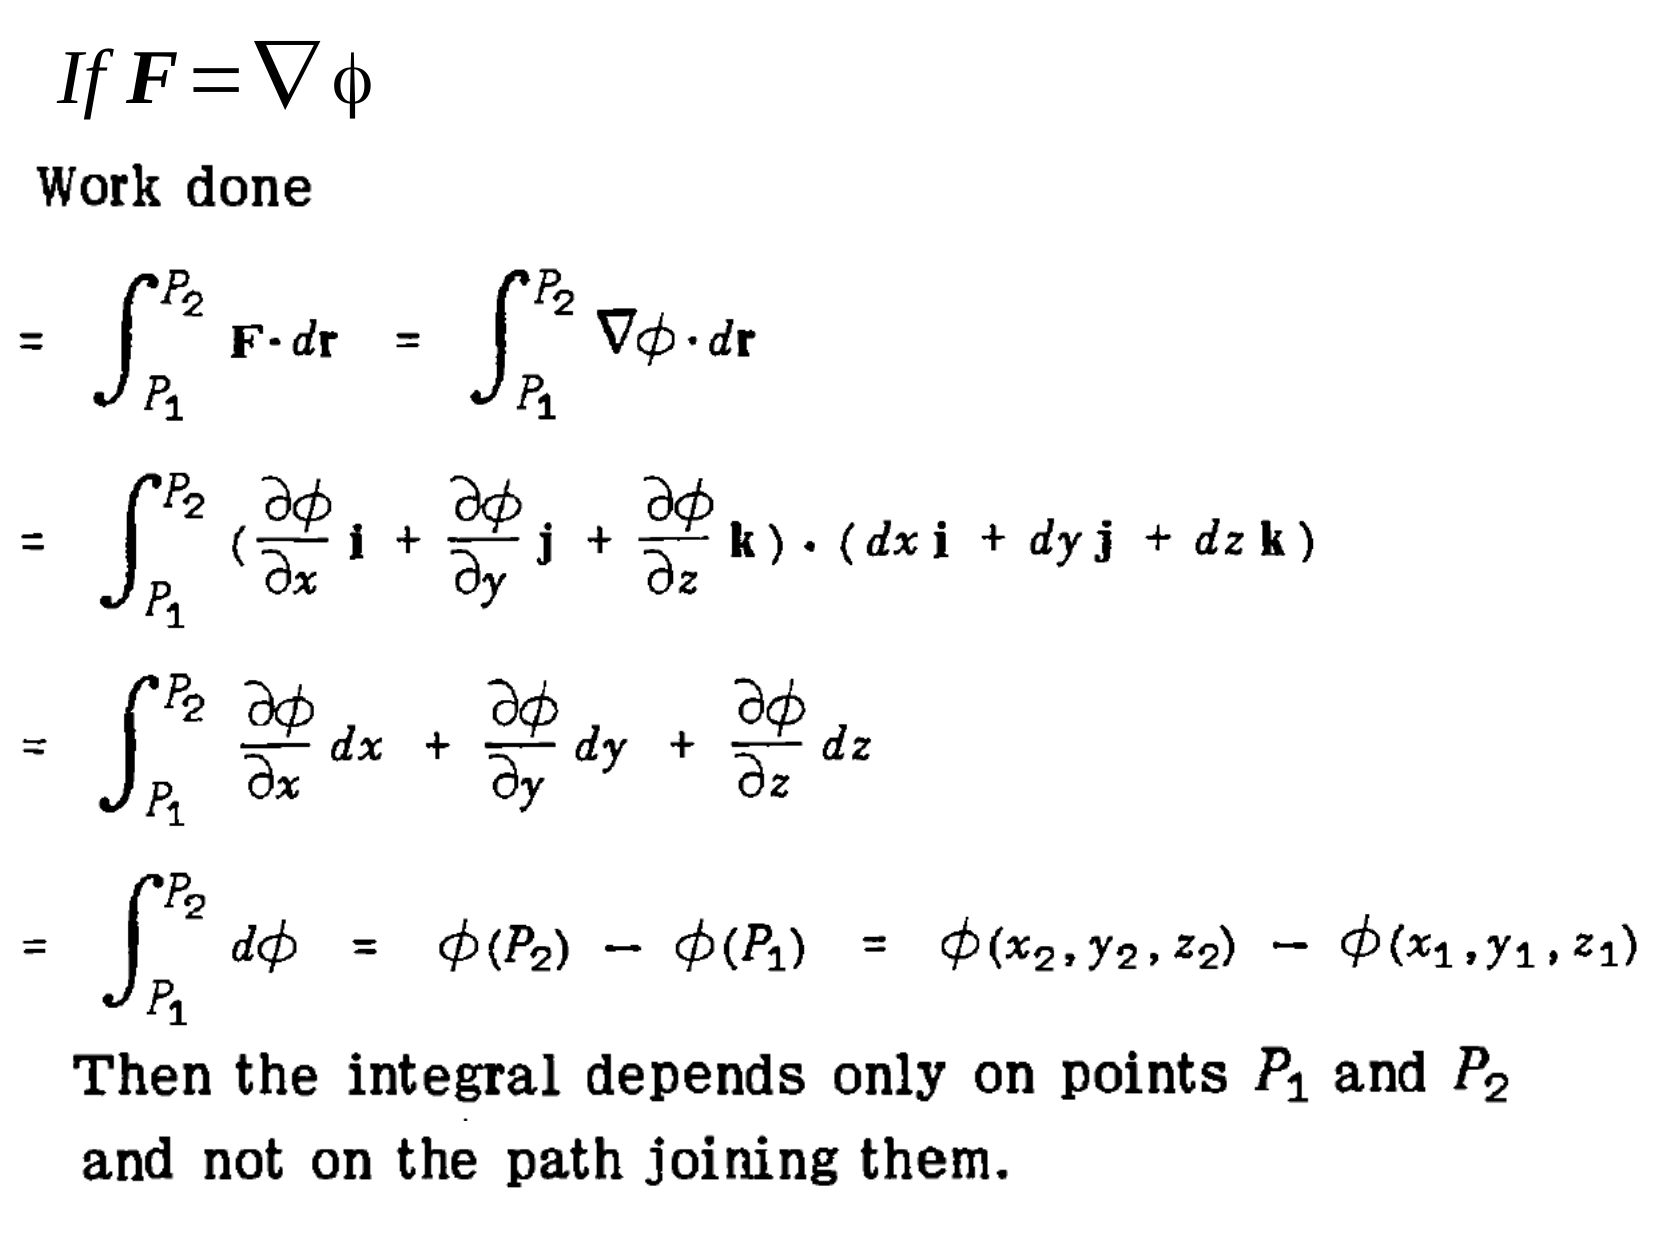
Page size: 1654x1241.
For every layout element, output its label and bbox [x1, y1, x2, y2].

picture [0, 231, 1654, 1205]
chart [33, 35, 402, 125]
picture [23, 140, 318, 213]
